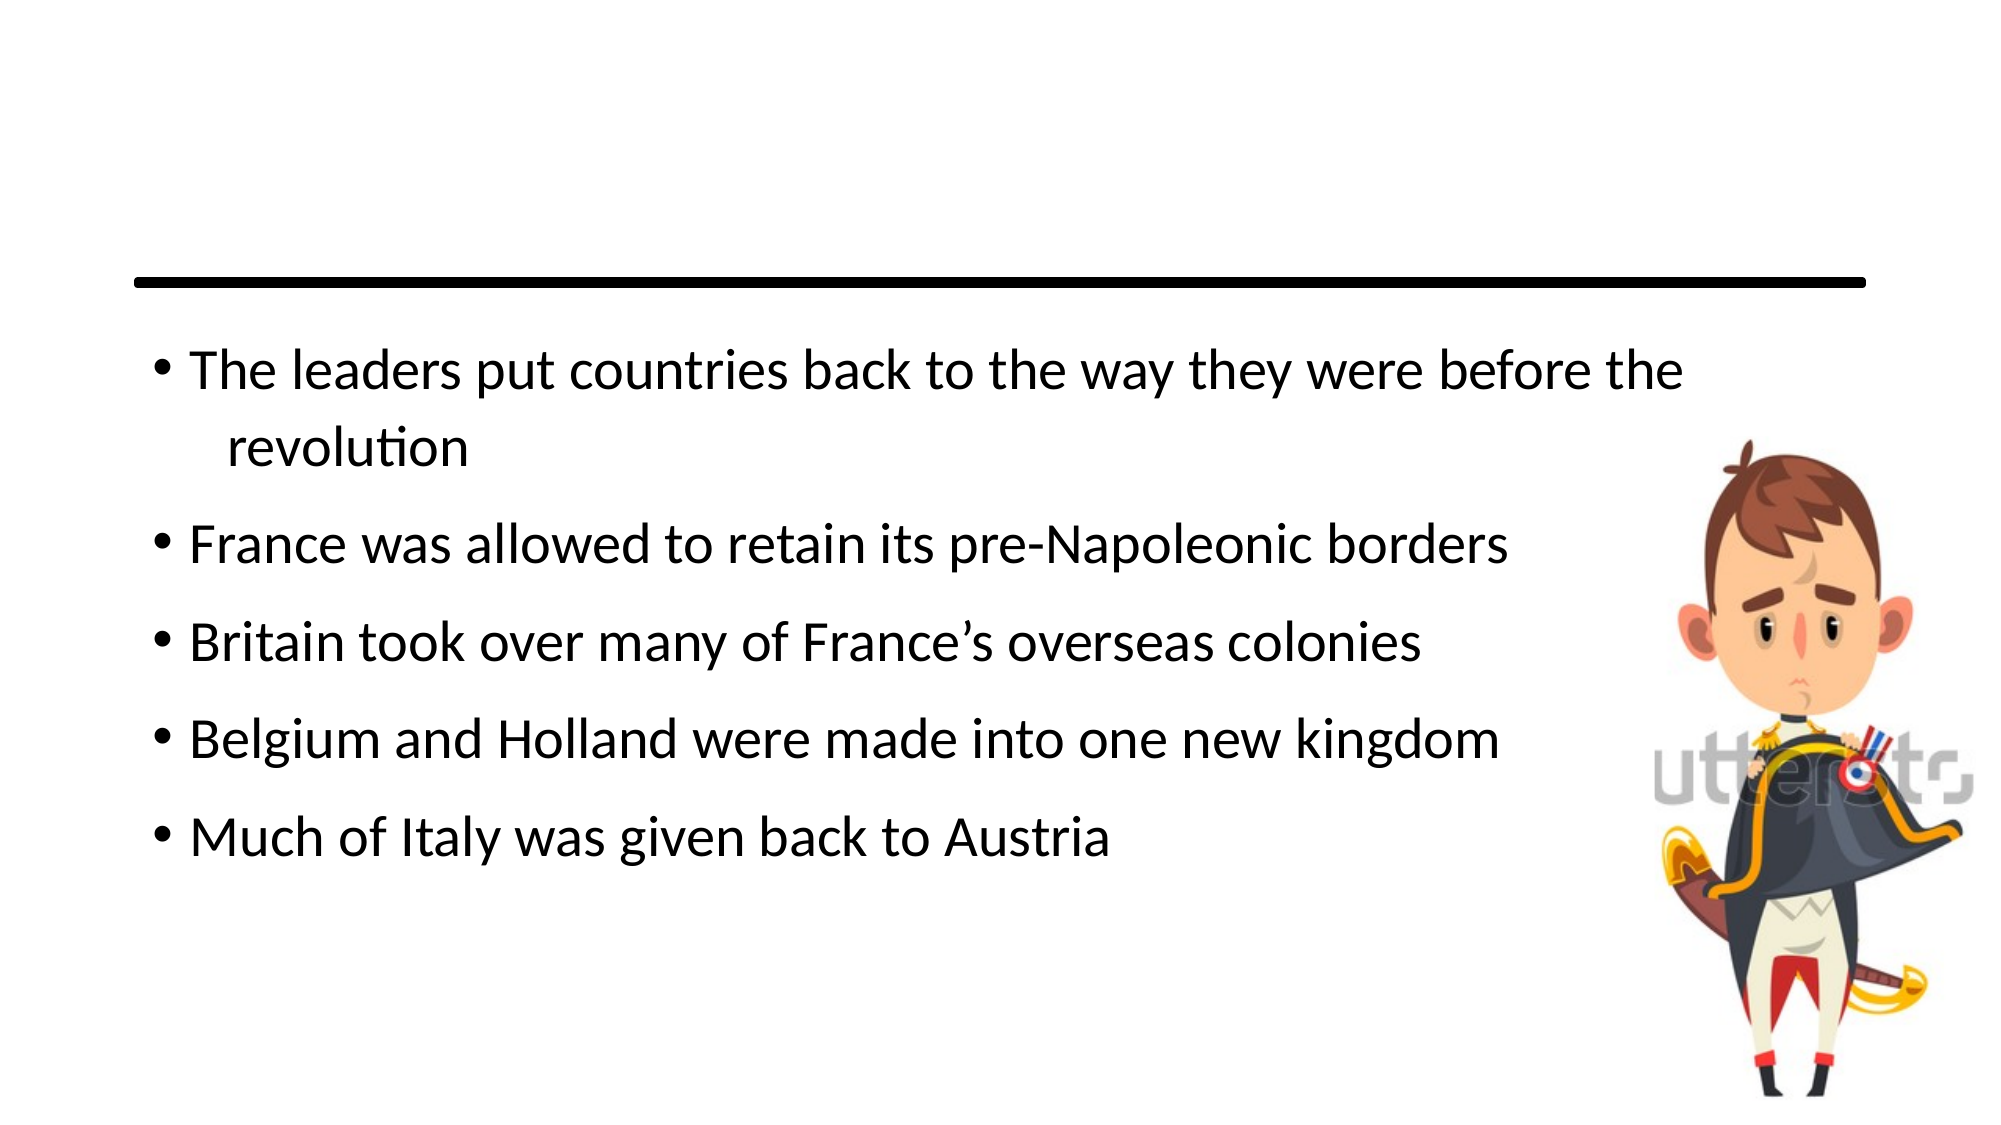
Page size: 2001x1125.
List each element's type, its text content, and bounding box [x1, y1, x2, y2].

list The leaders put countries back to the way they were before the revolution France was allowed to retain its pre-Napoleonic borders Britain took over many of France’s overseas colonies Belgium and Holland were made into one new kingdom Much of Italy was given back to Austria [137, 316, 1863, 1014]
picture [1654, 436, 1976, 1108]
